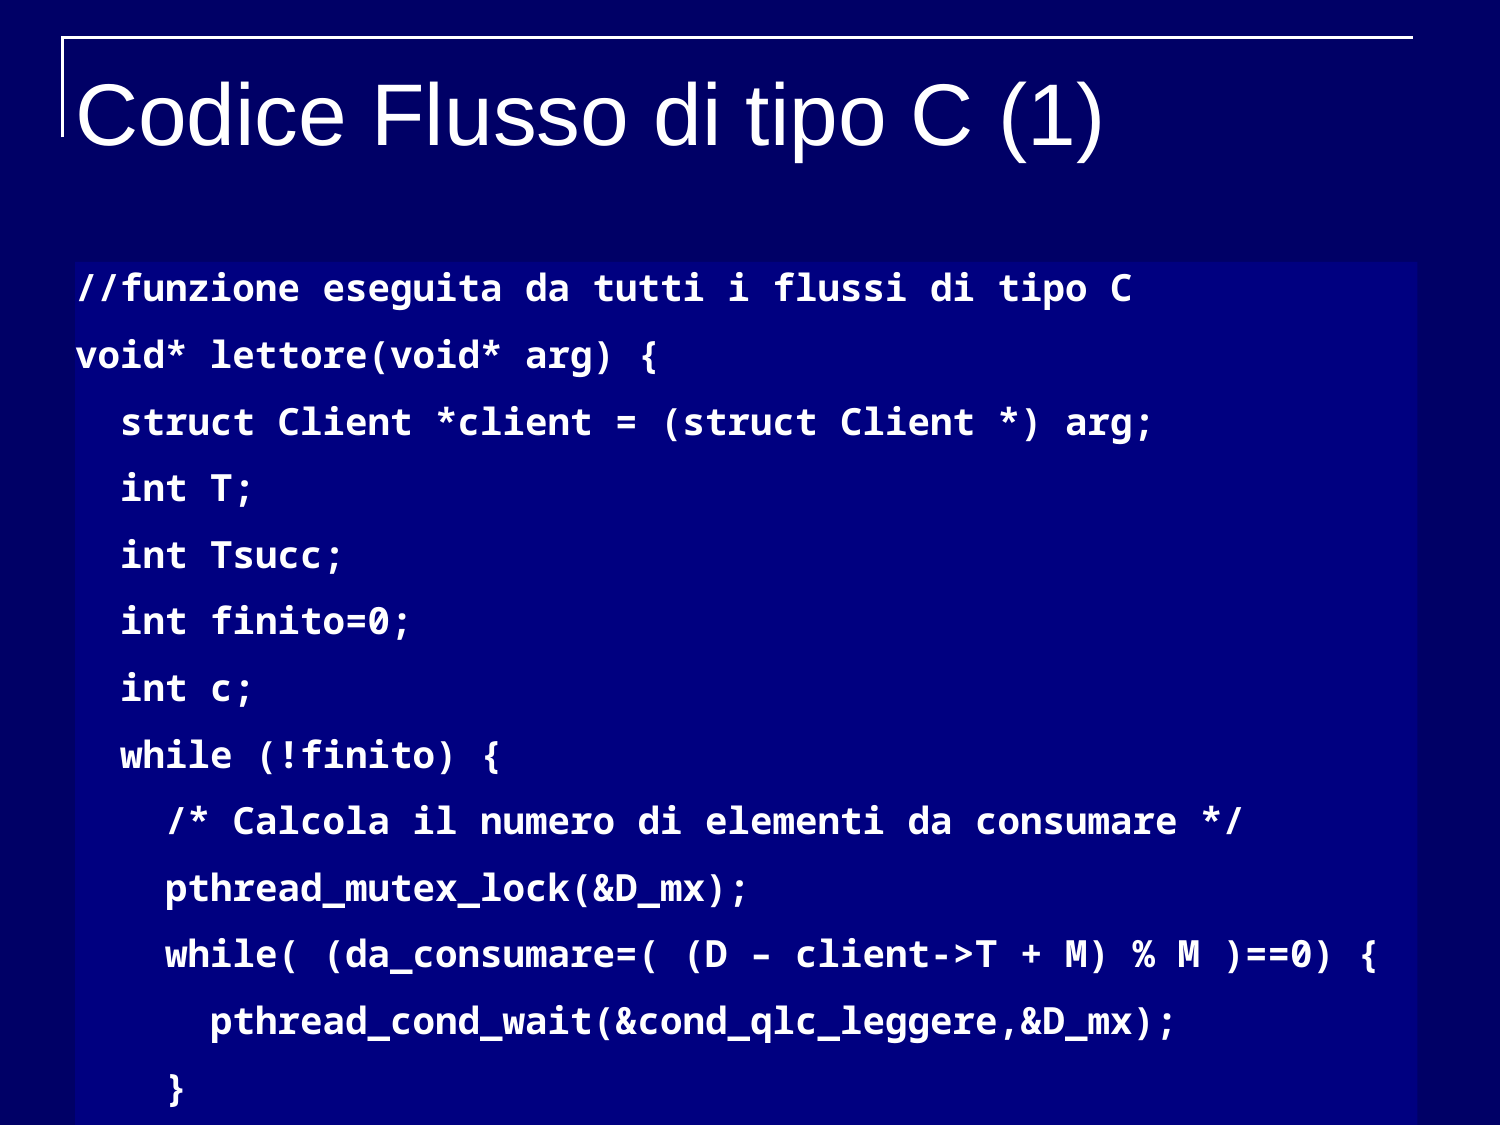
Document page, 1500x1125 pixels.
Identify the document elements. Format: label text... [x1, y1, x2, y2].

title Codice Flusso di tipo C (1) [75, 52, 1426, 178]
list //funzione eseguita da tutti i flussi di tipo C void* lettore(void* arg) { struct Client *client = (struct Client *) arg; int T; int Tsucc; int finito=0; int c; while (!finito) { /* Calcola il numero di elementi da consumare */ pthread_mutex_lock(&D_mx); while( (da_consumare=( (D – client->T + M) % M )==0) { pthread_cond_wait(&cond_qlc_leggere,&D_mx); } pthread_mutex_unlock(&D_mx); [75, 261, 1418, 1118]
